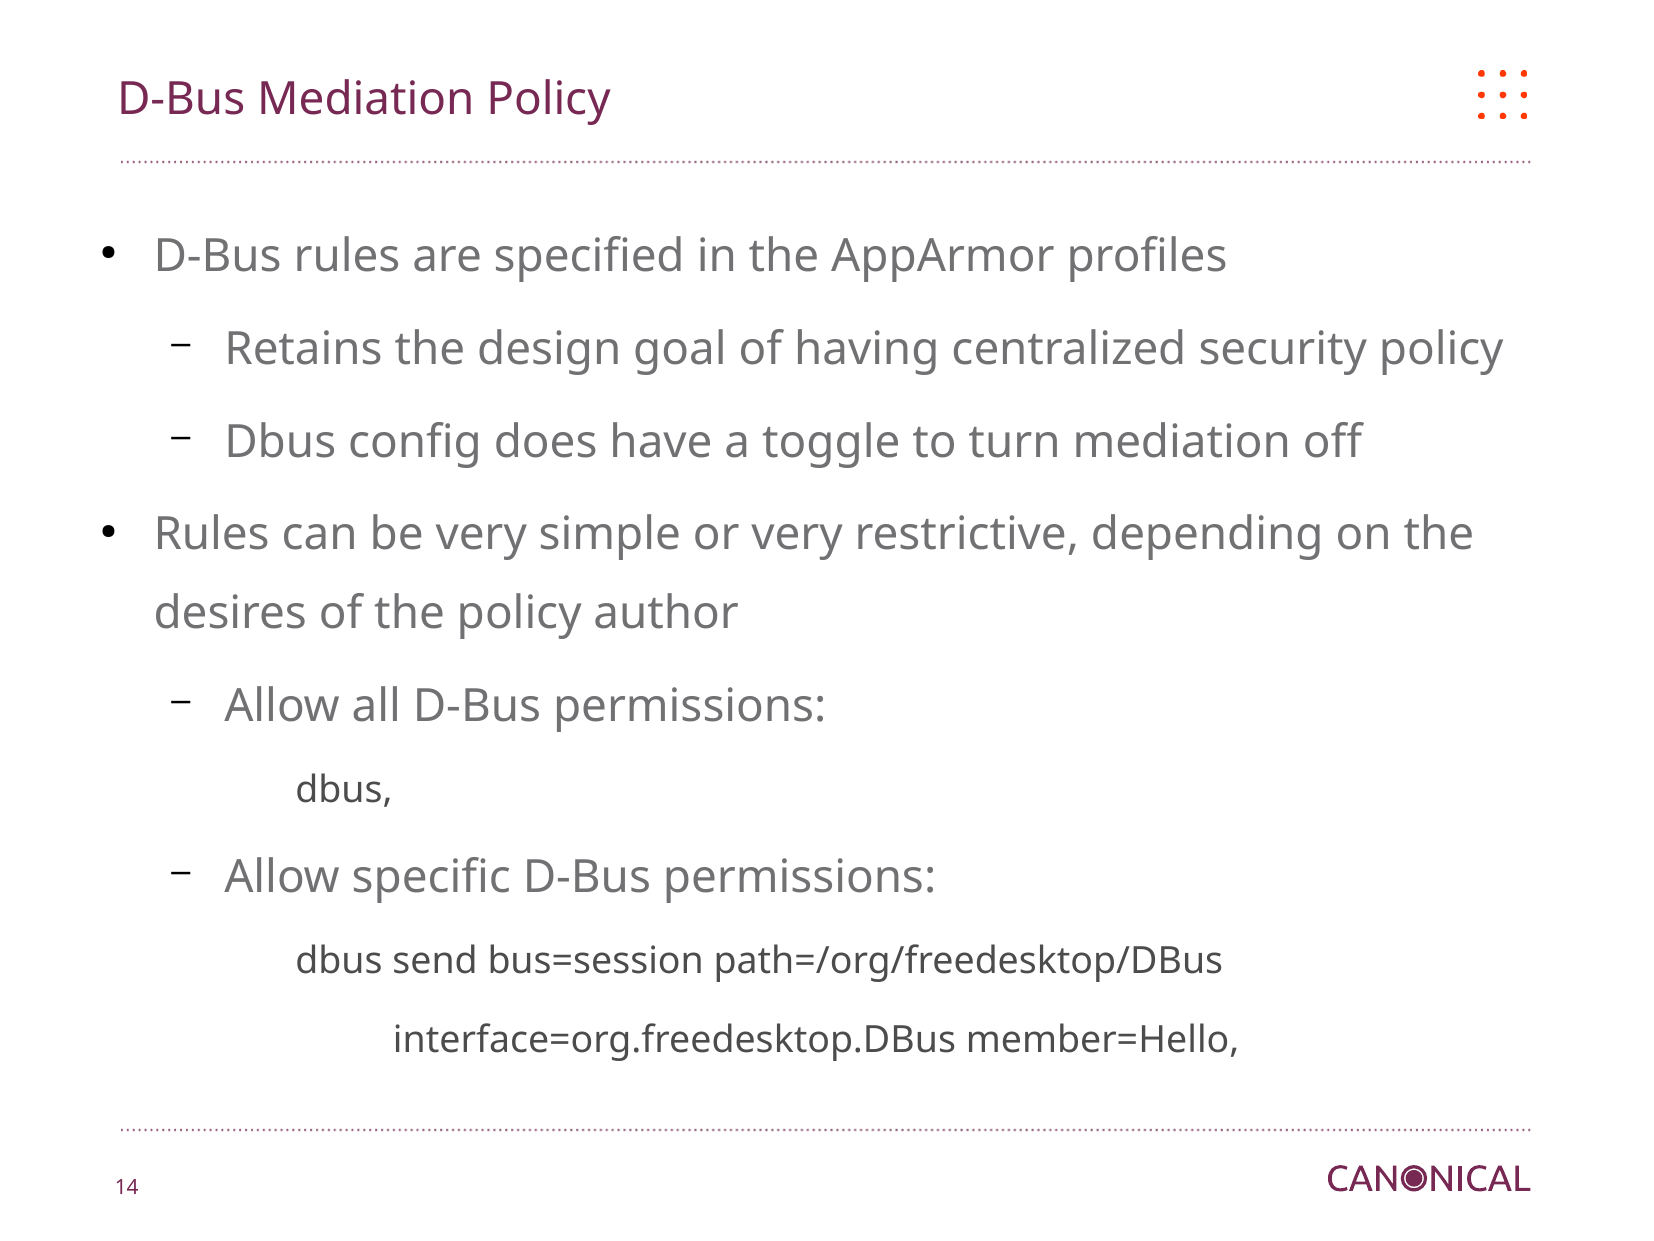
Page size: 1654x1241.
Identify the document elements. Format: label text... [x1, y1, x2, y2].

title D-Bus Mediation Policy [117, 71, 1447, 123]
list D-Bus rules are specified in the AppArmor profiles Retains the design goal of having centralized security policy Dbus config does have a toggle to turn mediation off Rules can be very simple or very restrictive, depending on the desires of the policy author Allow all D-Bus permissions: dbus, Allow specific D-Bus permissions: dbus send bus=session path=/org/freedesktop/DBus interface=org.freedesktop.DBus member=Hello, [82, 206, 1571, 922]
picture [1478, 70, 1527, 119]
picture [111, 159, 1533, 166]
picture [111, 1127, 1533, 1134]
